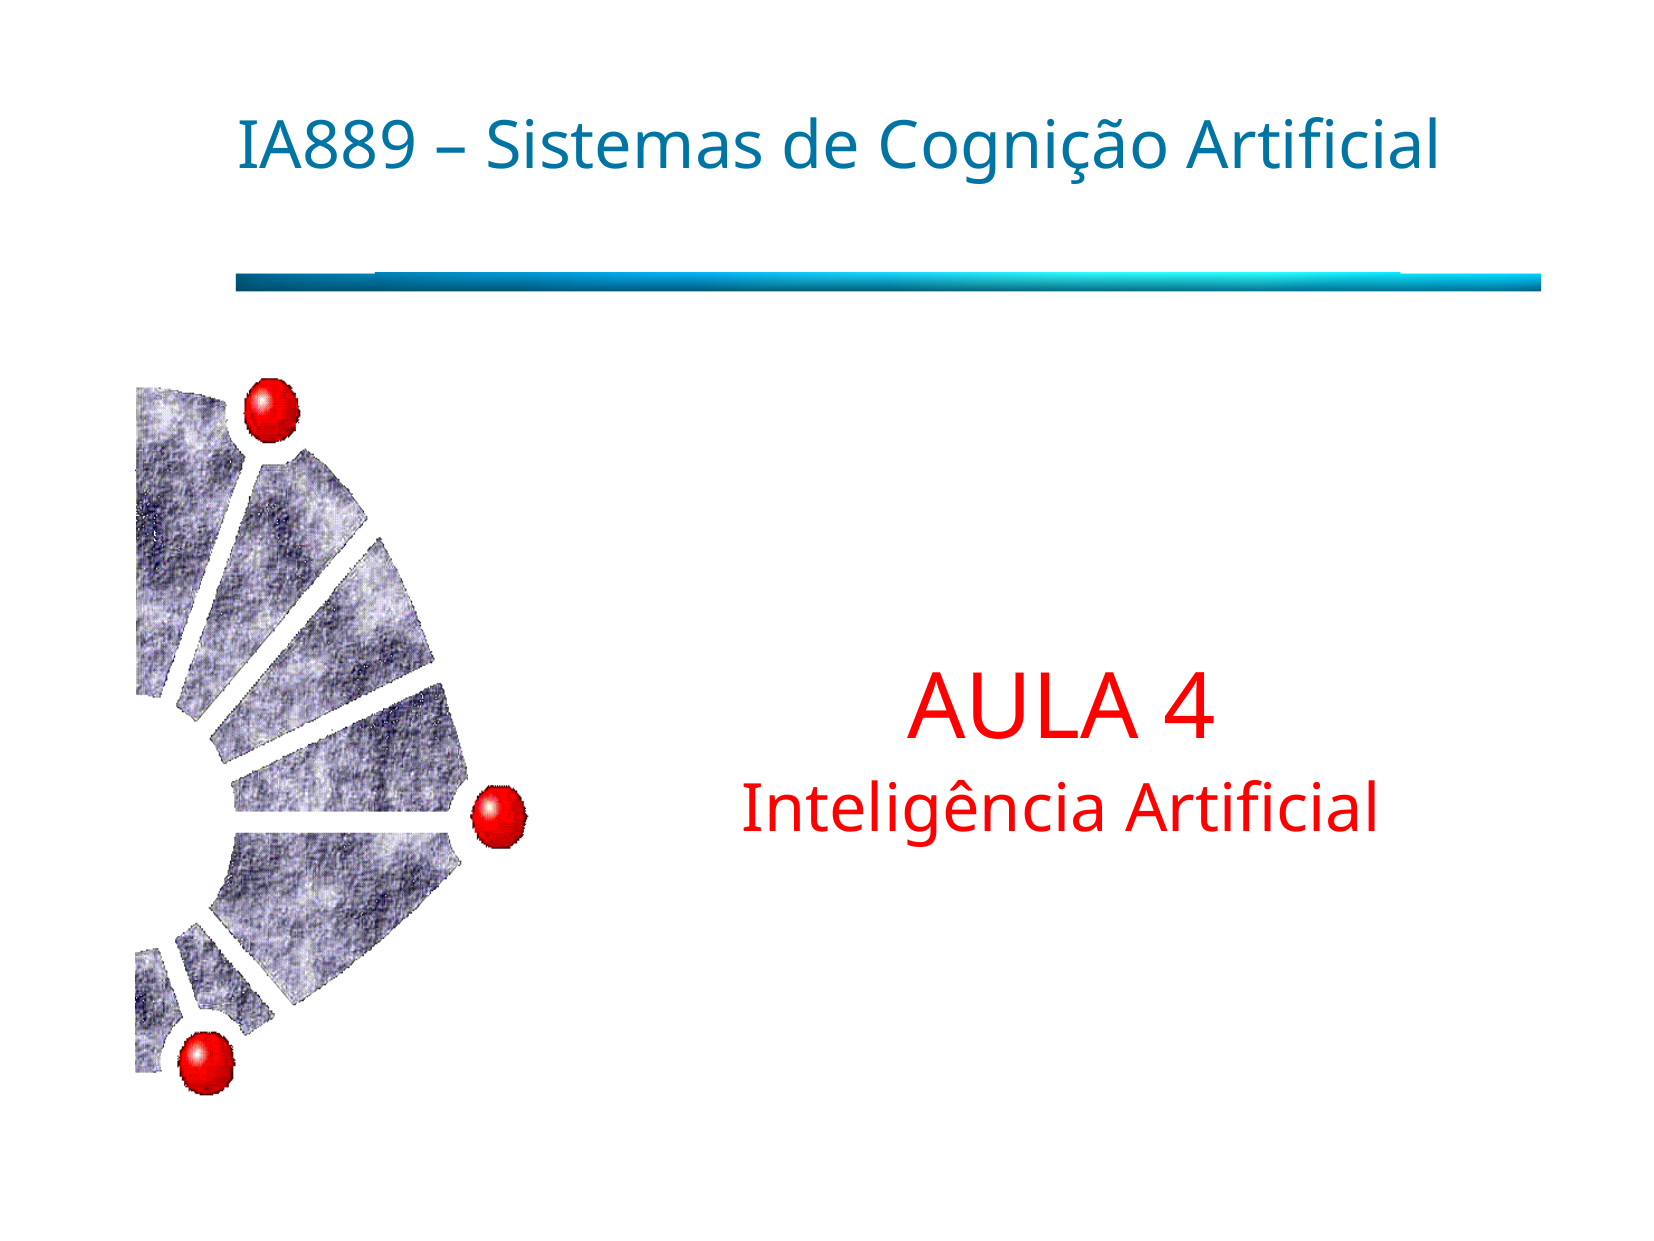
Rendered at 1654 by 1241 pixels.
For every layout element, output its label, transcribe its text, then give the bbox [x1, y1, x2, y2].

chart [135, 324, 562, 1112]
subtitle AULA 4 Inteligência Artificial [553, 309, 1534, 1182]
title IA889 – Sistemas de Cognição Artificial [61, 35, 1620, 250]
picture [125, 272, 1654, 295]
